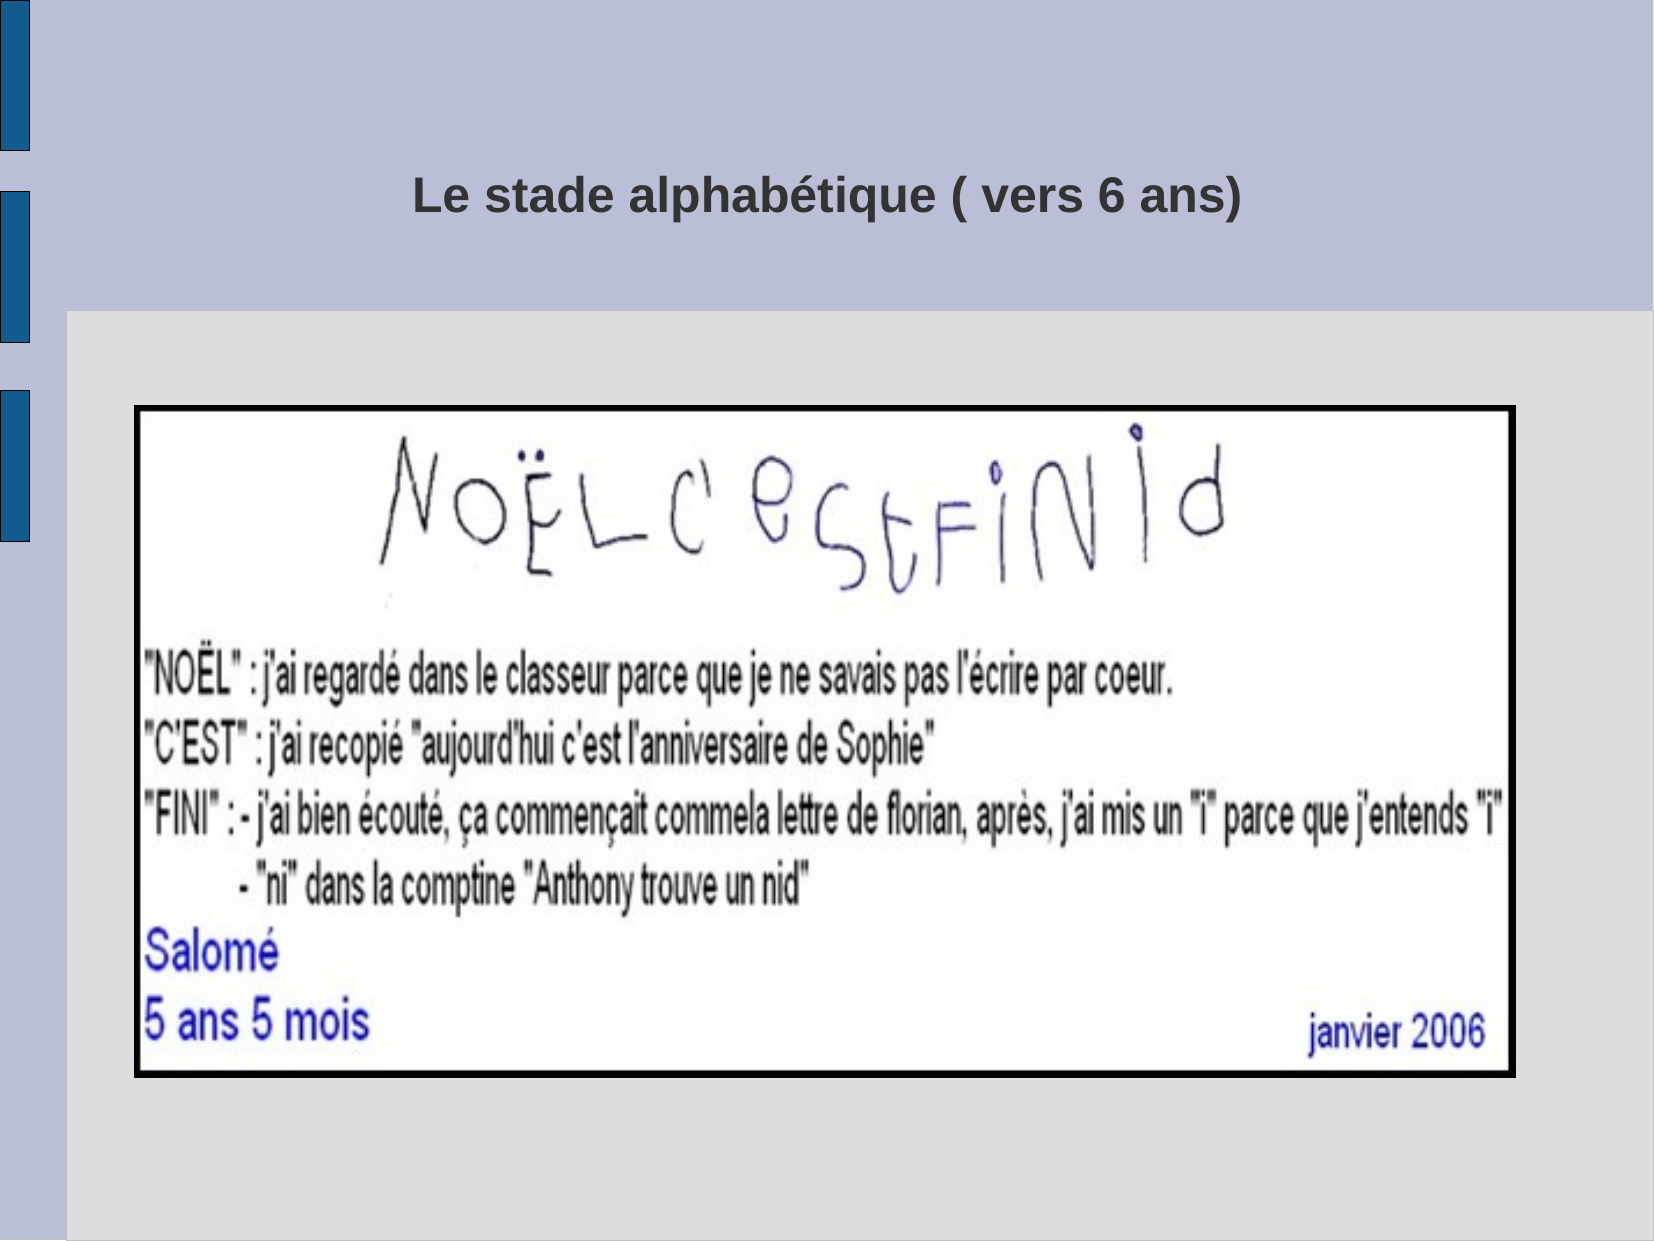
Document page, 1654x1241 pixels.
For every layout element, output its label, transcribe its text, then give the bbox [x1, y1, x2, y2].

title Le stade alphabétique ( vers 6 ans) [121, 91, 1534, 299]
picture [134, 405, 1516, 1078]
